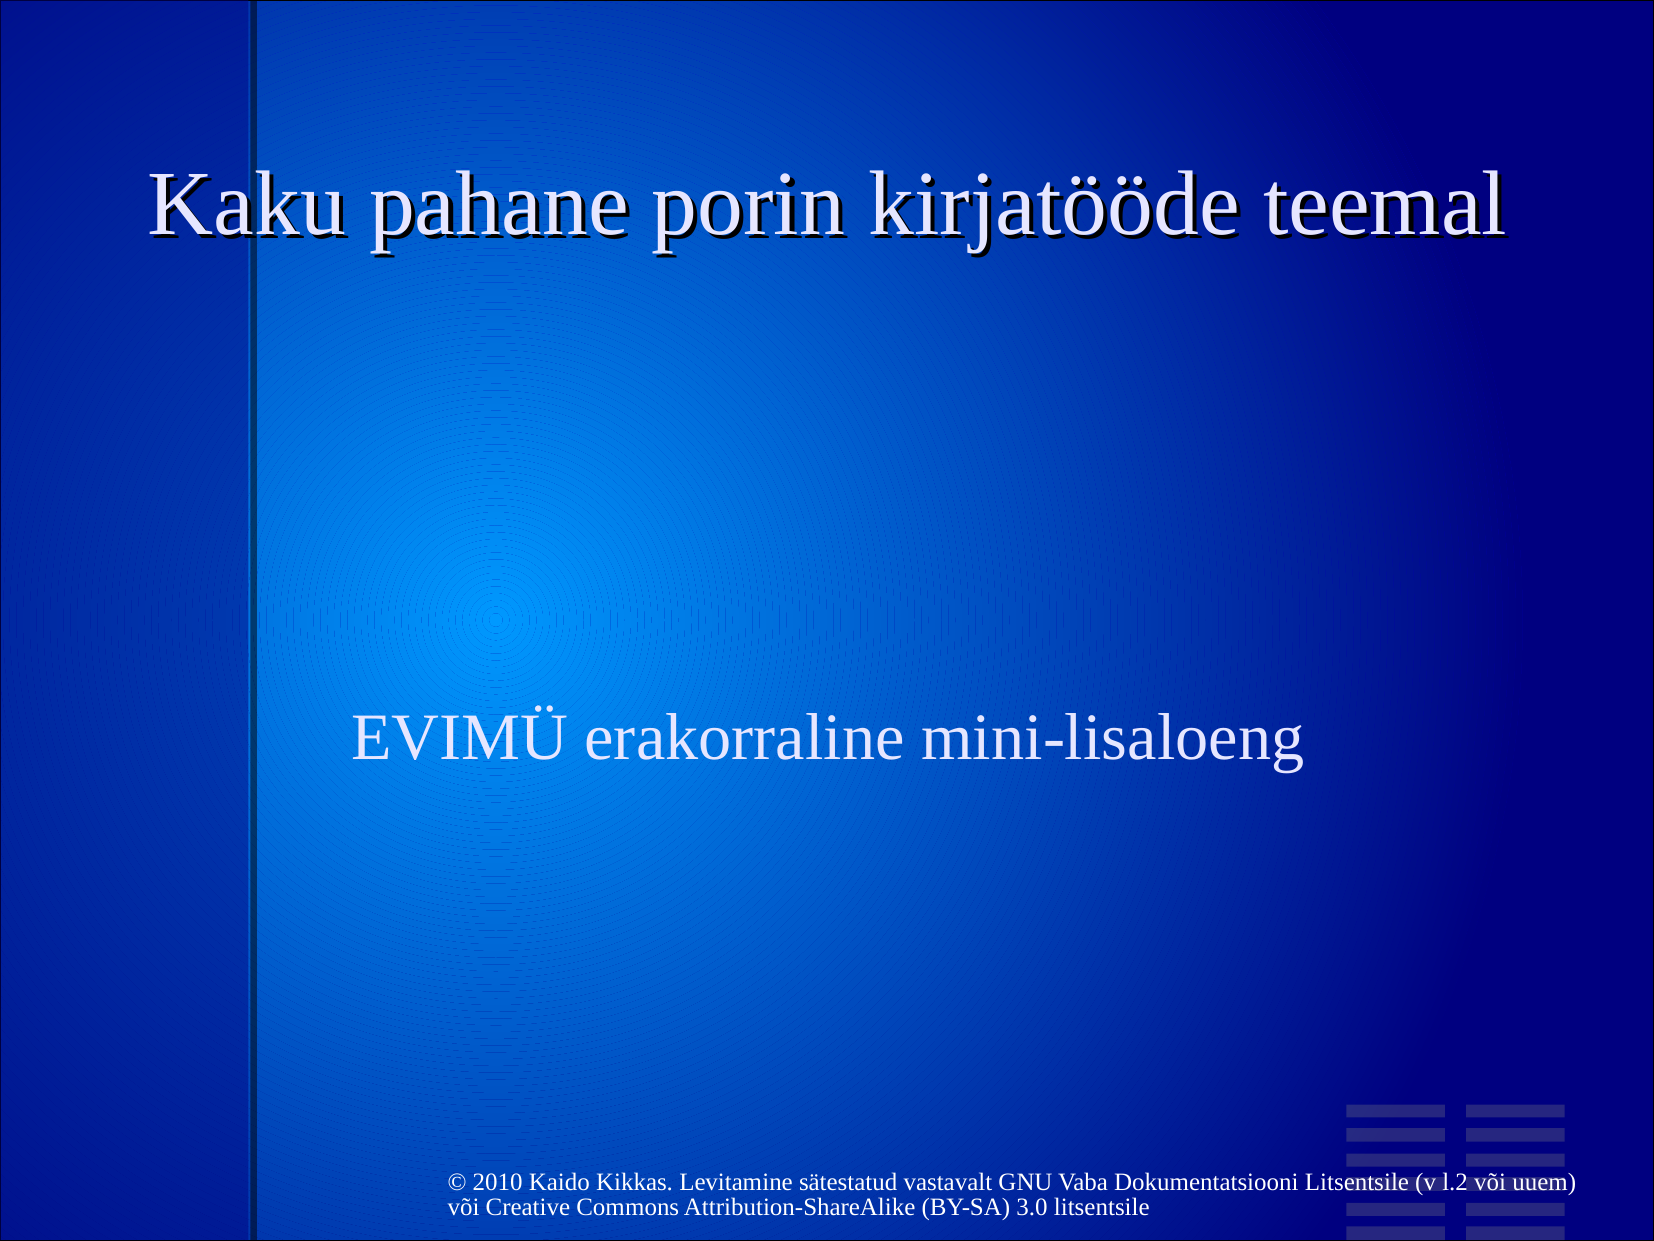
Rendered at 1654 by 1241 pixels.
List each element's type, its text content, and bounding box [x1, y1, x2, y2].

title Kaku pahane porin kirjatööde teemal [122, 99, 1535, 307]
text_box © 2010 Kaido Kikkas. Levitamine sätestatud vastavalt GNU Vaba Dokumentatsiooni Litsentsile (v l.2 või uuem) või Creative Commons Attribution-ShareAlike (BY-SA) 3.0 litsentsile‏ [447, 1169, 1598, 1198]
subtitle EVIMÜ erakorraline mini-lisaloeng [122, 346, 1535, 1128]
